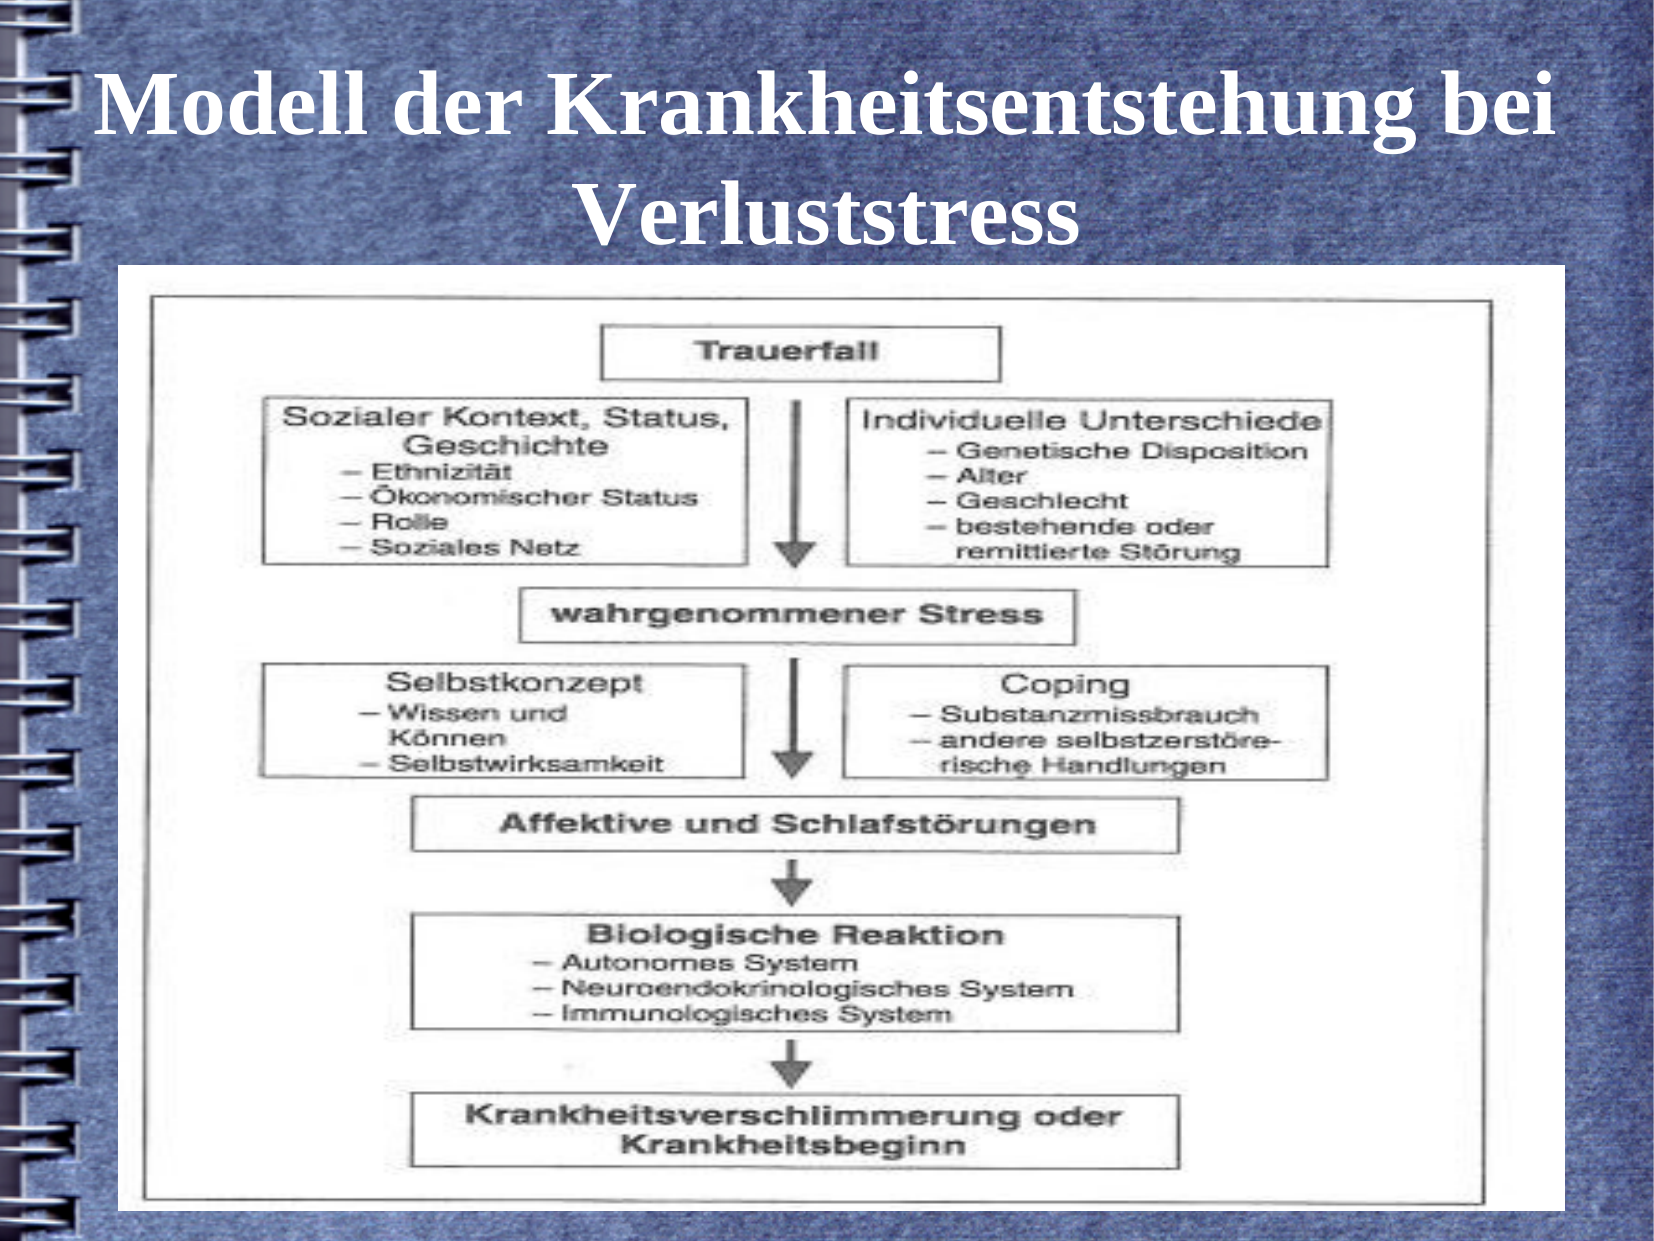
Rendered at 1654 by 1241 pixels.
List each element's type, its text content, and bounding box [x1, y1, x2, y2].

picture [0, 0, 1654, 1241]
title Modell der Krankheitsentstehung bei Verluststress [82, 42, 1571, 263]
